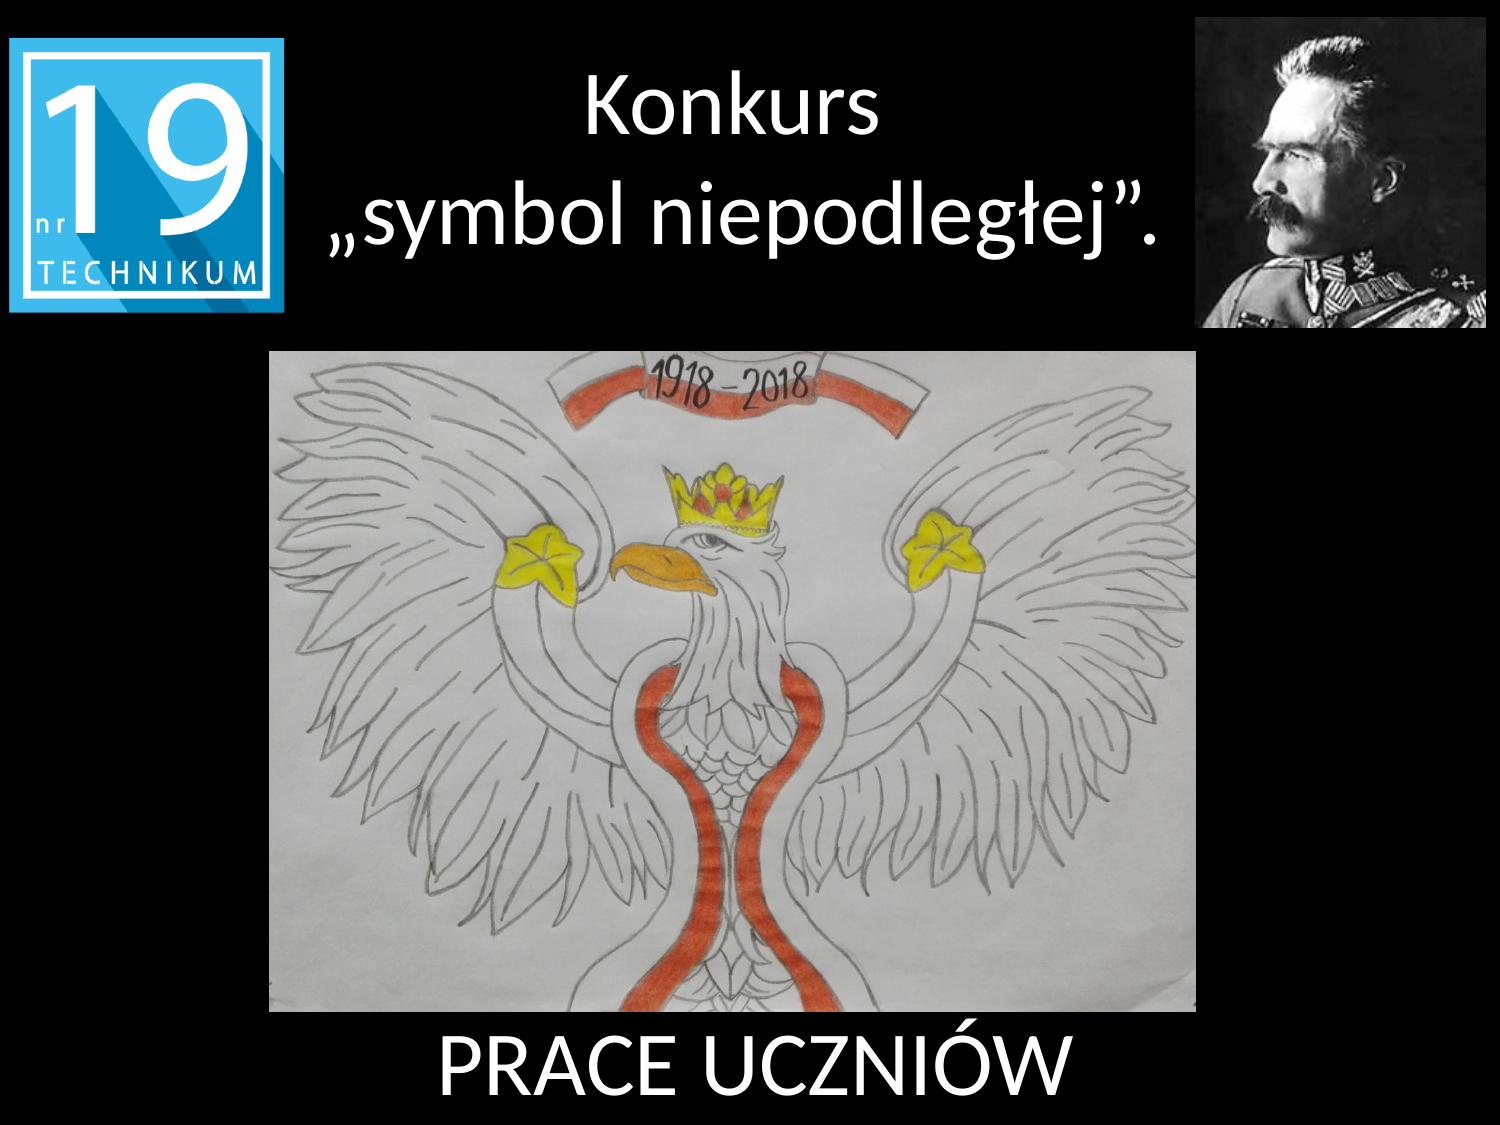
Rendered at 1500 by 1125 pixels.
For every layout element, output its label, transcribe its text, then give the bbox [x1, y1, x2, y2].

subtitle PRACE UCZNIÓW [304, 996, 1207, 1090]
picture [1195, 17, 1486, 329]
title Konkurs „symbol niepodległej”. [323, 35, 1195, 277]
picture [0, 18, 323, 340]
picture [269, 351, 1196, 1012]
